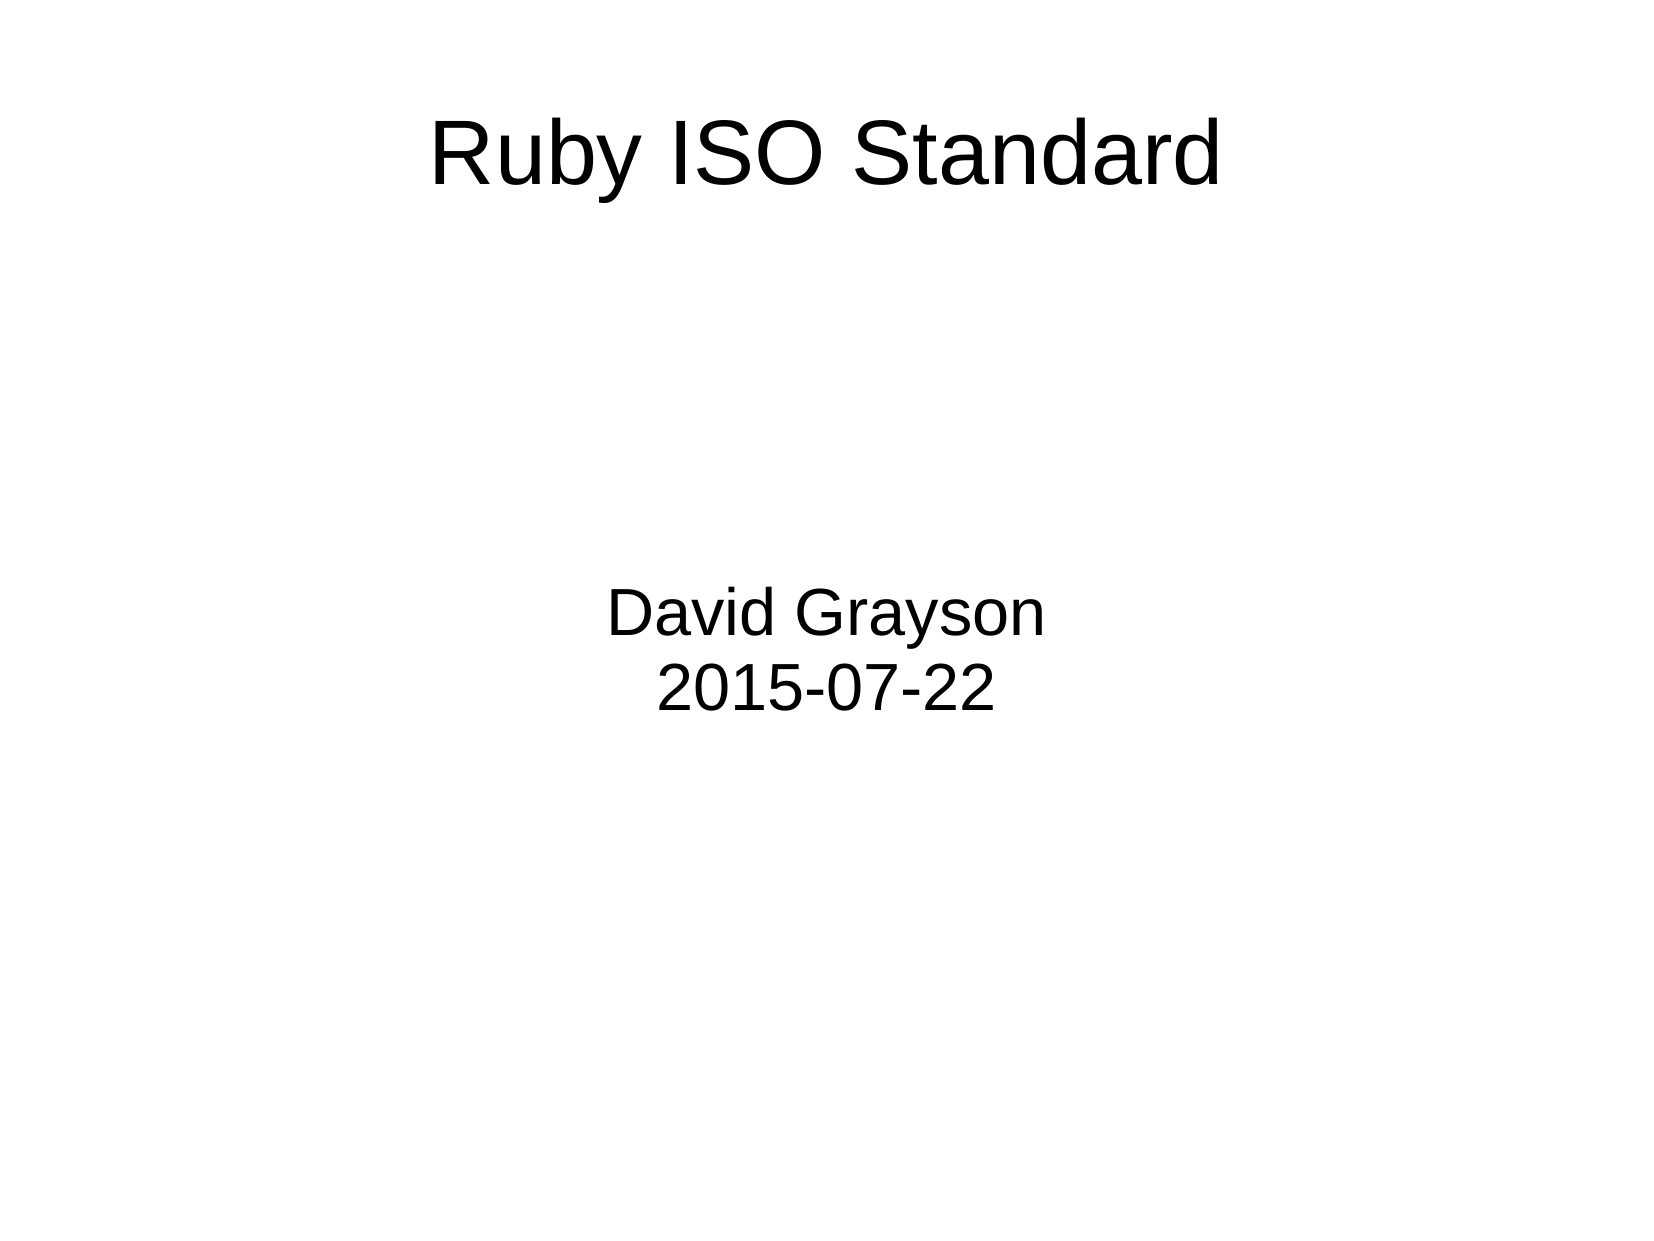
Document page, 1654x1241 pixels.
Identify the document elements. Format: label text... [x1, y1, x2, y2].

title Ruby ISO Standard [82, 49, 1571, 257]
subtitle David Grayson 2015-07-22 [82, 290, 1571, 1010]
